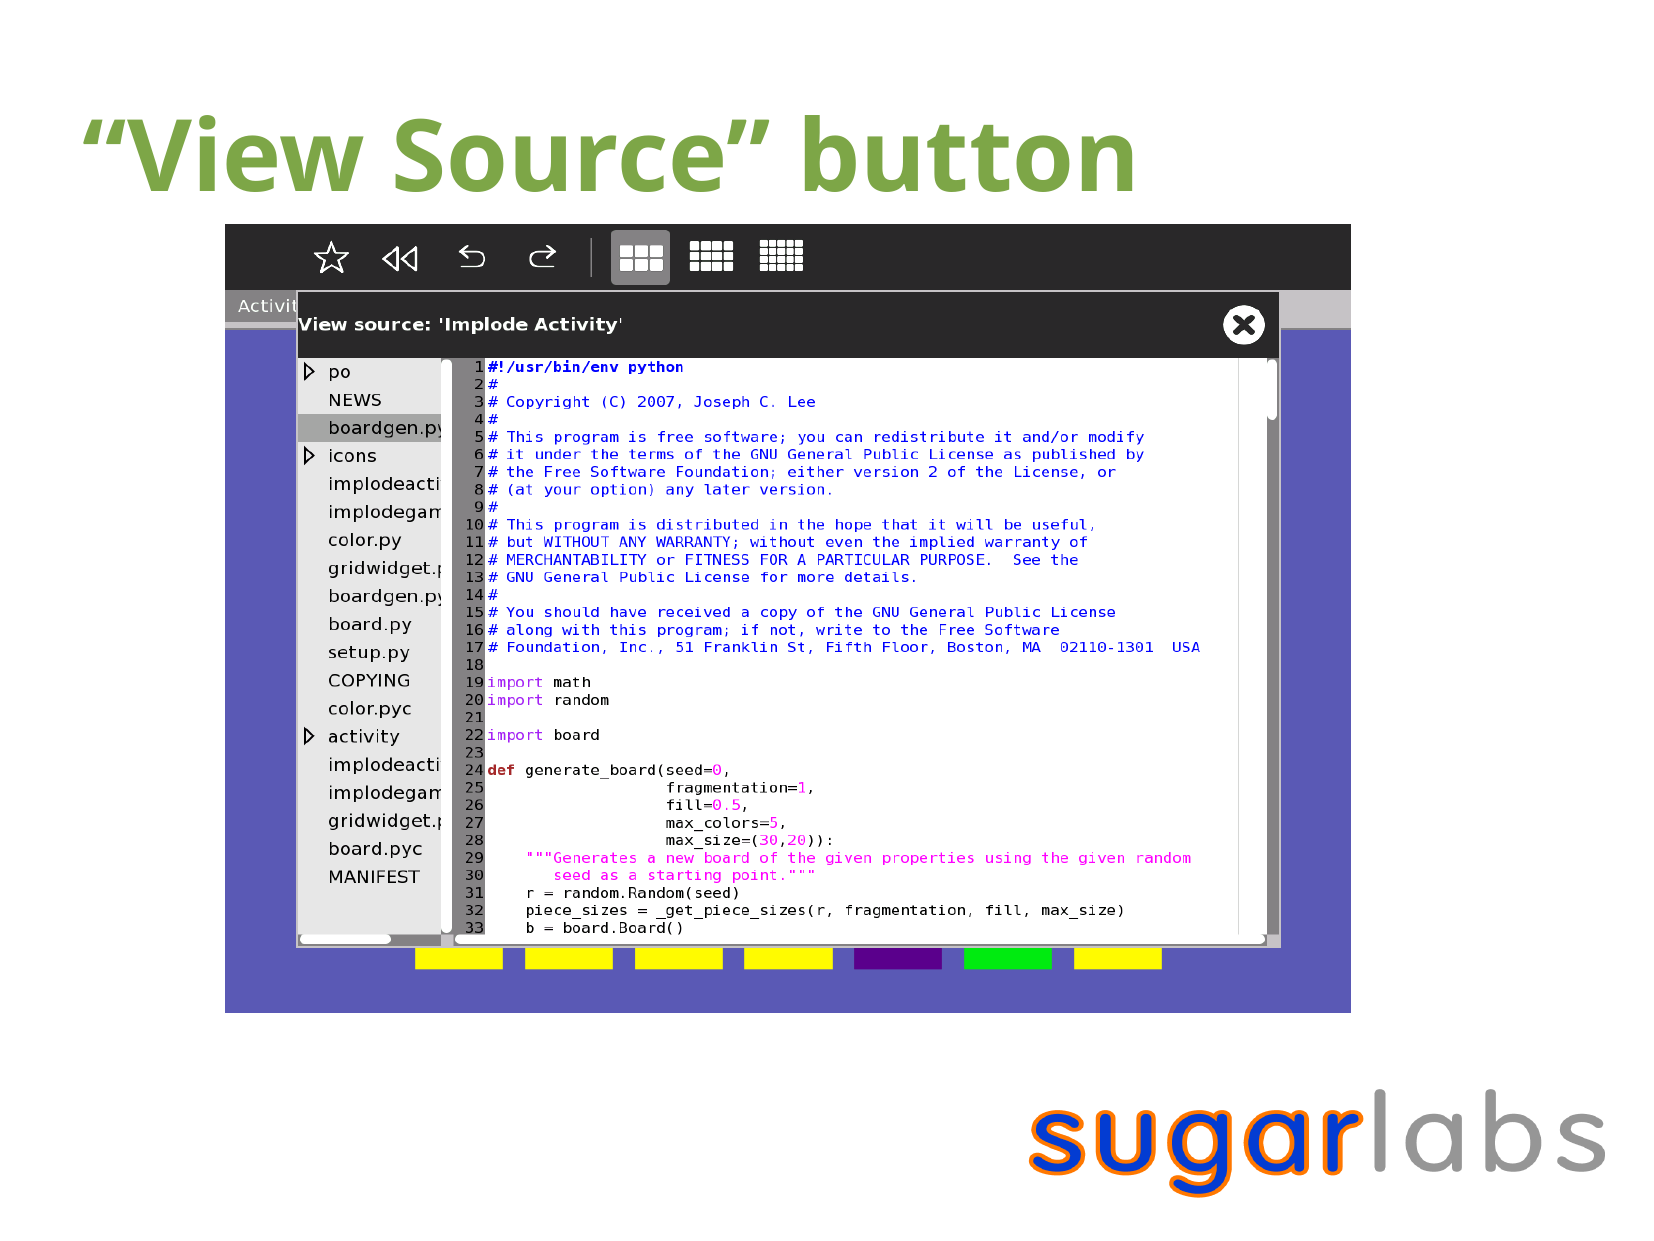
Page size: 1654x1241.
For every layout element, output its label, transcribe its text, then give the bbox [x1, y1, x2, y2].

picture [225, 224, 1351, 1013]
picture [978, 1044, 1654, 1241]
title “View Source” button [82, 49, 1571, 257]
